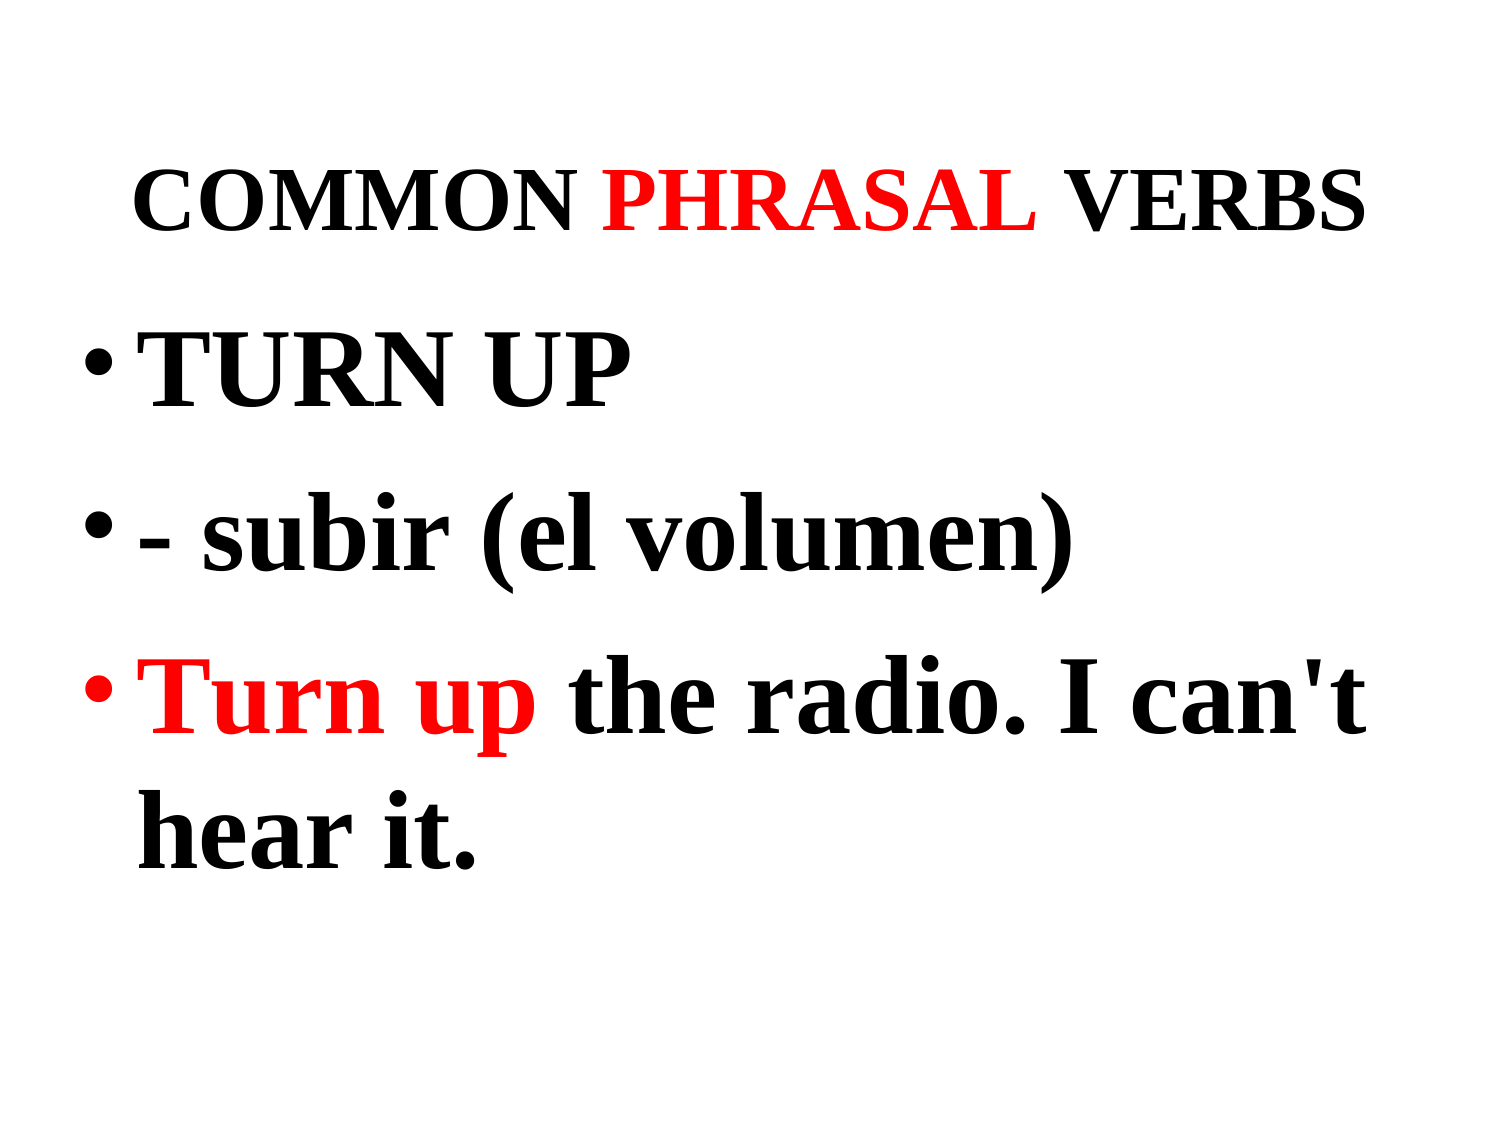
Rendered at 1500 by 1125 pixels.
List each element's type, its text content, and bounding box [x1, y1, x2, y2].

title COMMON PHRASAL VERBS [112, 99, 1388, 286]
list TURN UP - subir (el volumen) Turn up the radio. I can't hear it. [64, 286, 1436, 1000]
